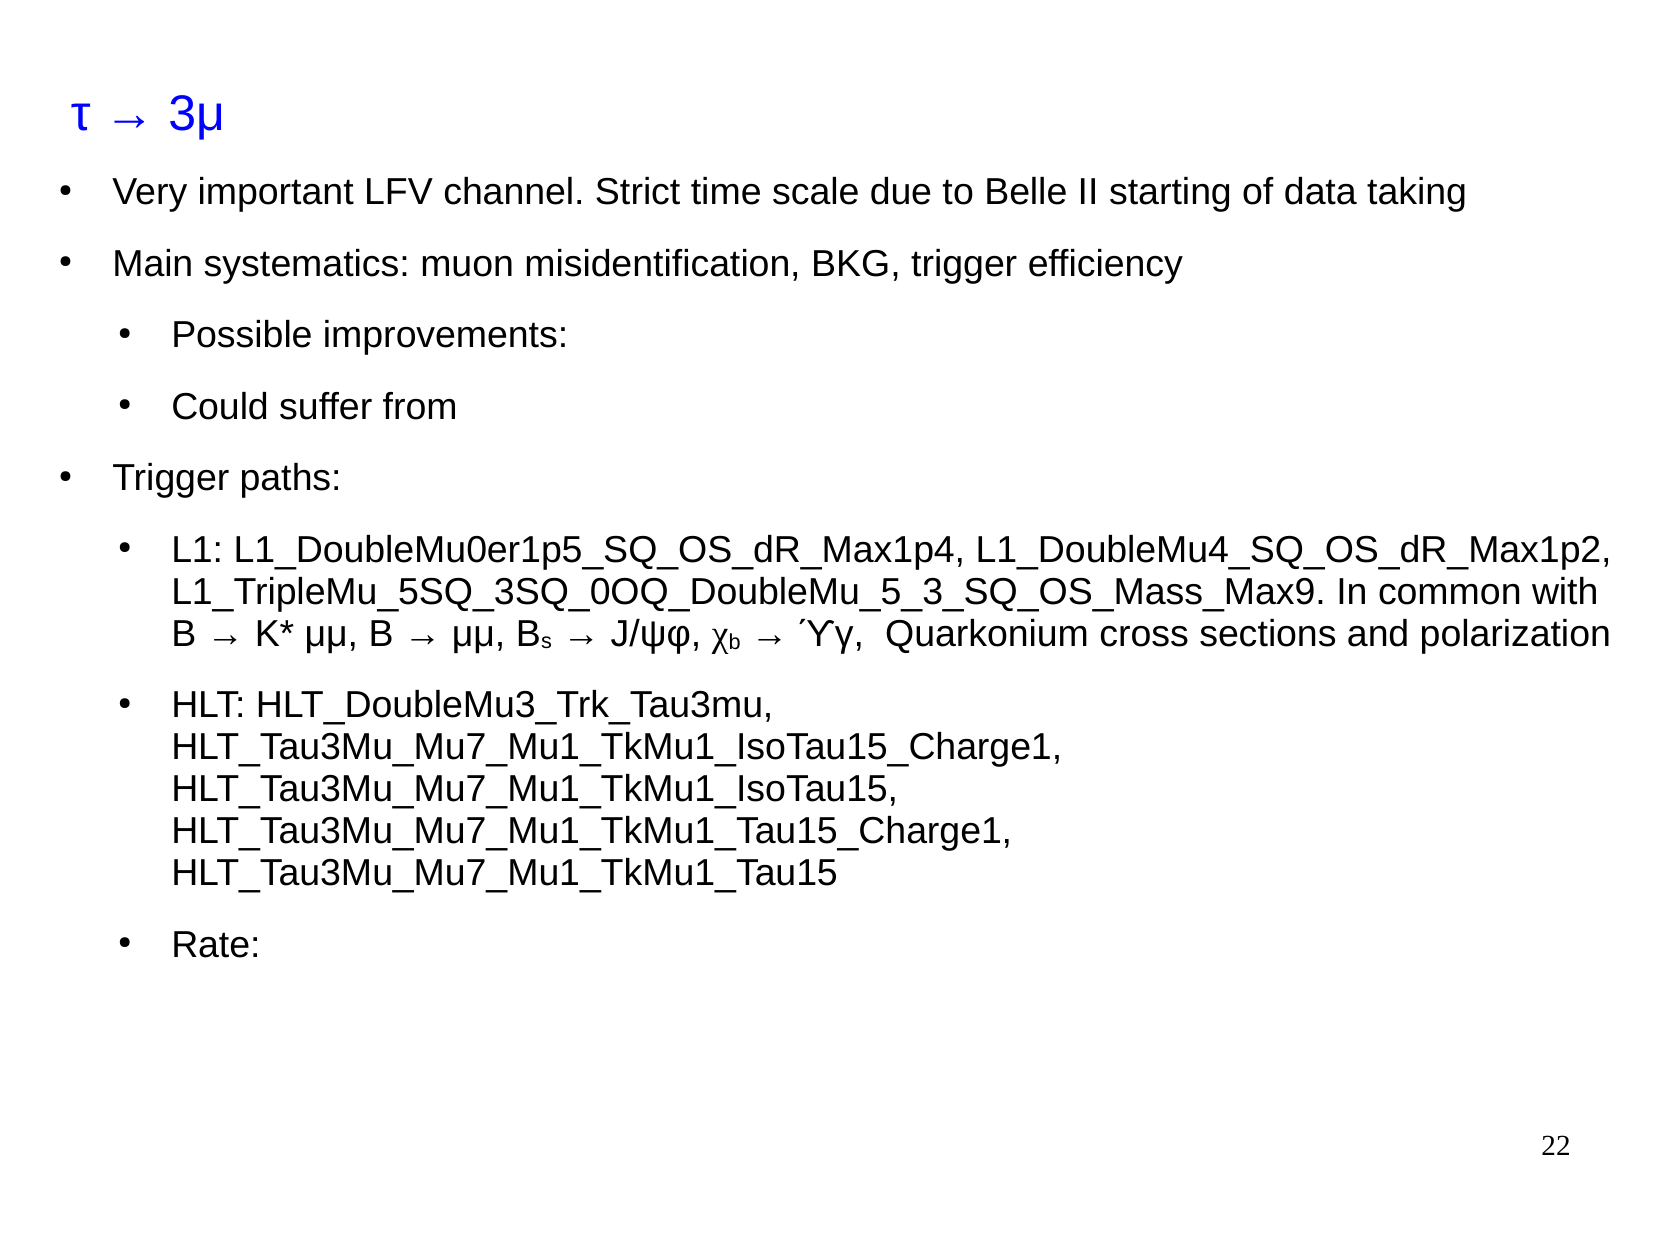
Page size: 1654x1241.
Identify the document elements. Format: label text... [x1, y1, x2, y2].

list τ → 3μ Very important LFV channel. Strict time scale due to Belle II starting of data taking Main systematics: muon misidentification, BKG, trigger efficiency Possible improvements: Could suffer from Trigger paths: L1: L1_DoubleMu0er1p5_SQ_OS_dR_Max1p4, L1_DoubleMu4_SQ_OS_dR_Max1p2, L1_TripleMu_5SQ_3SQ_0OQ_DoubleMu_5_3_SQ_OS_Mass_Max9. In common with B → K* μμ, B → μμ, Bs → J/ψφ, χb → ϓγ, Quarkonium cross sections and polarization HLT: HLT_DoubleMu3_Trk_Tau3mu, HLT_Tau3Mu_Mu7_Mu1_TkMu1_IsoTau15_Charge1, HLT_Tau3Mu_Mu7_Mu1_TkMu1_IsoTau15, HLT_Tau3Mu_Mu7_Mu1_TkMu1_Tau15_Charge1, HLT_Tau3Mu_Mu7_Mu1_TkMu1_Tau15 Rate: [0, 0, 1642, 1049]
